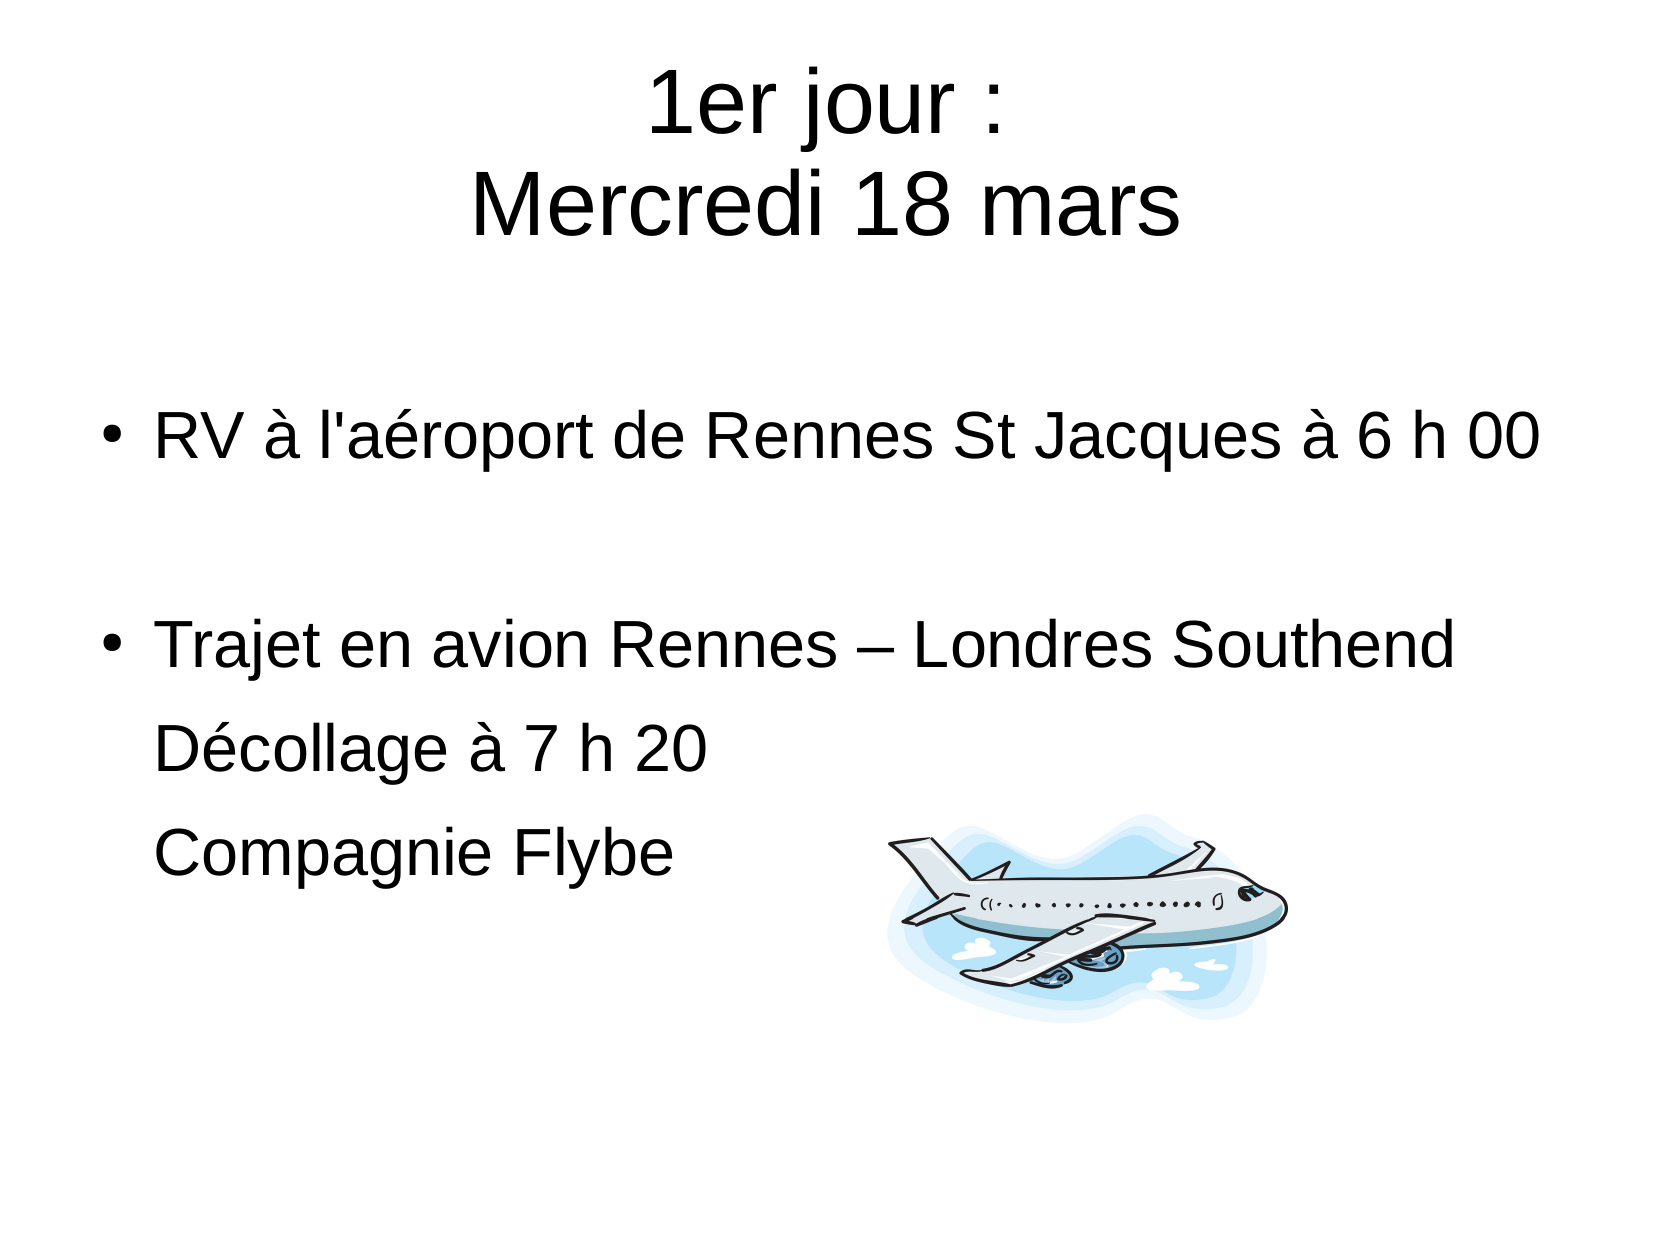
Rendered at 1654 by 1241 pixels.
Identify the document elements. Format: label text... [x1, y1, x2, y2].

list RV à l'aéroport de Rennes St Jacques à 6 h 00 Trajet en avion Rennes – Londres Southend Décollage à 7 h 20 Compagnie Flybe [82, 398, 1571, 1217]
title 1er jour : Mercredi 18 mars [82, 49, 1571, 257]
picture [887, 814, 1288, 1023]
